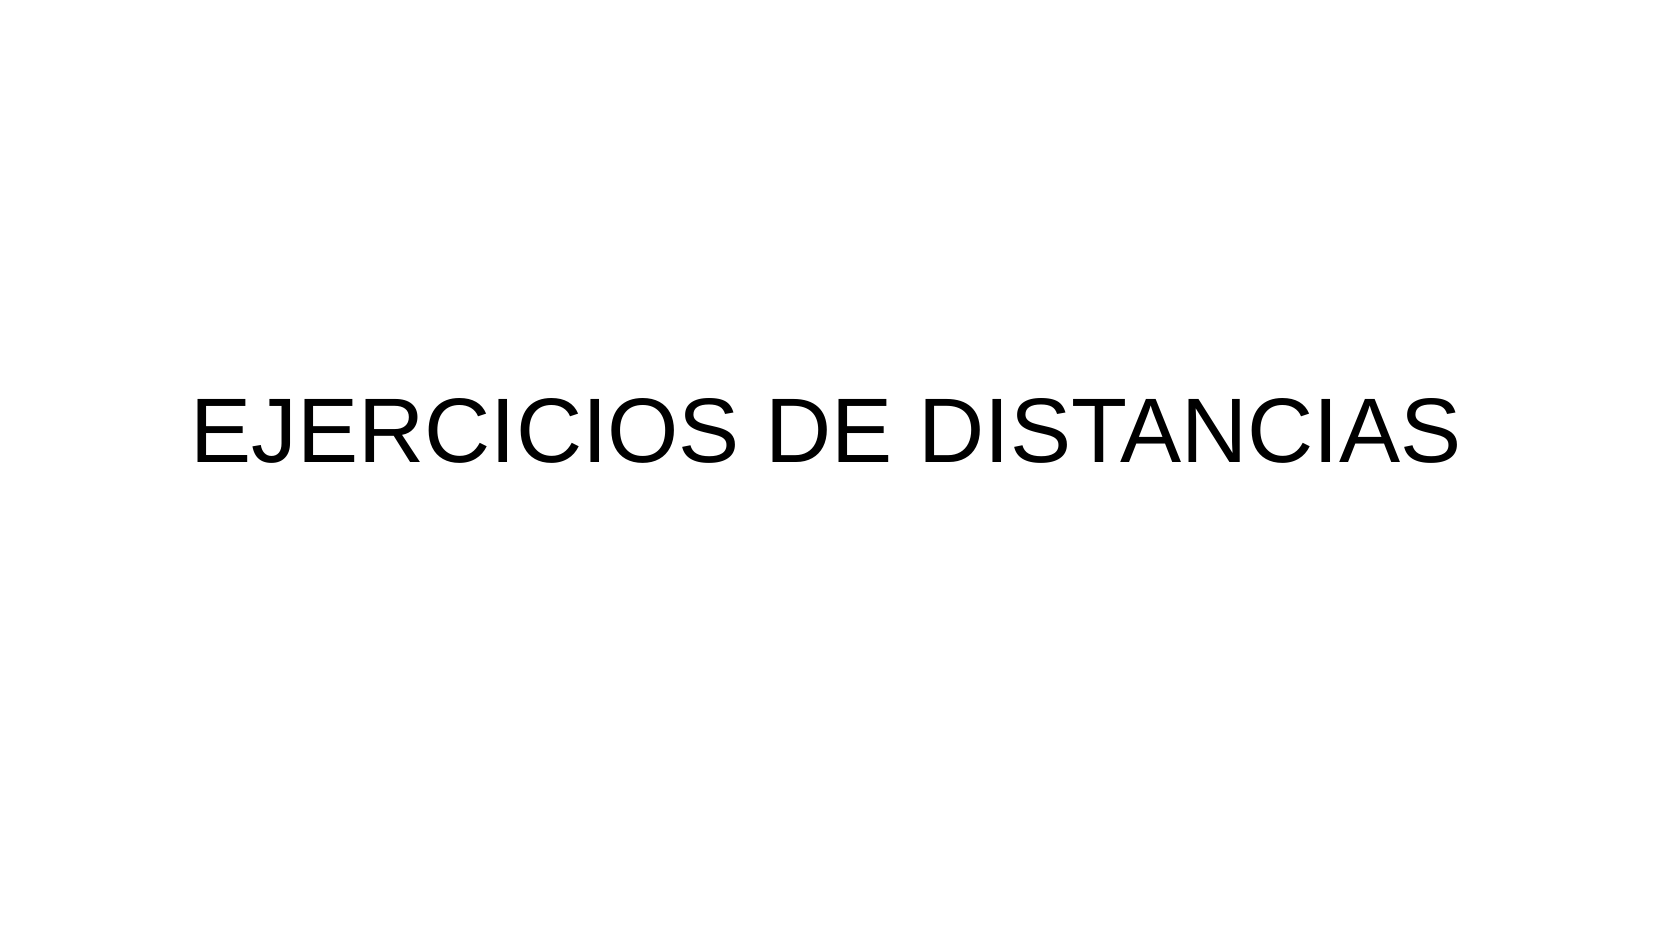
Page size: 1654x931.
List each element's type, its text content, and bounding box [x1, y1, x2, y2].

title EJERCICIOS DE DISTANCIAS [82, 352, 1571, 508]
